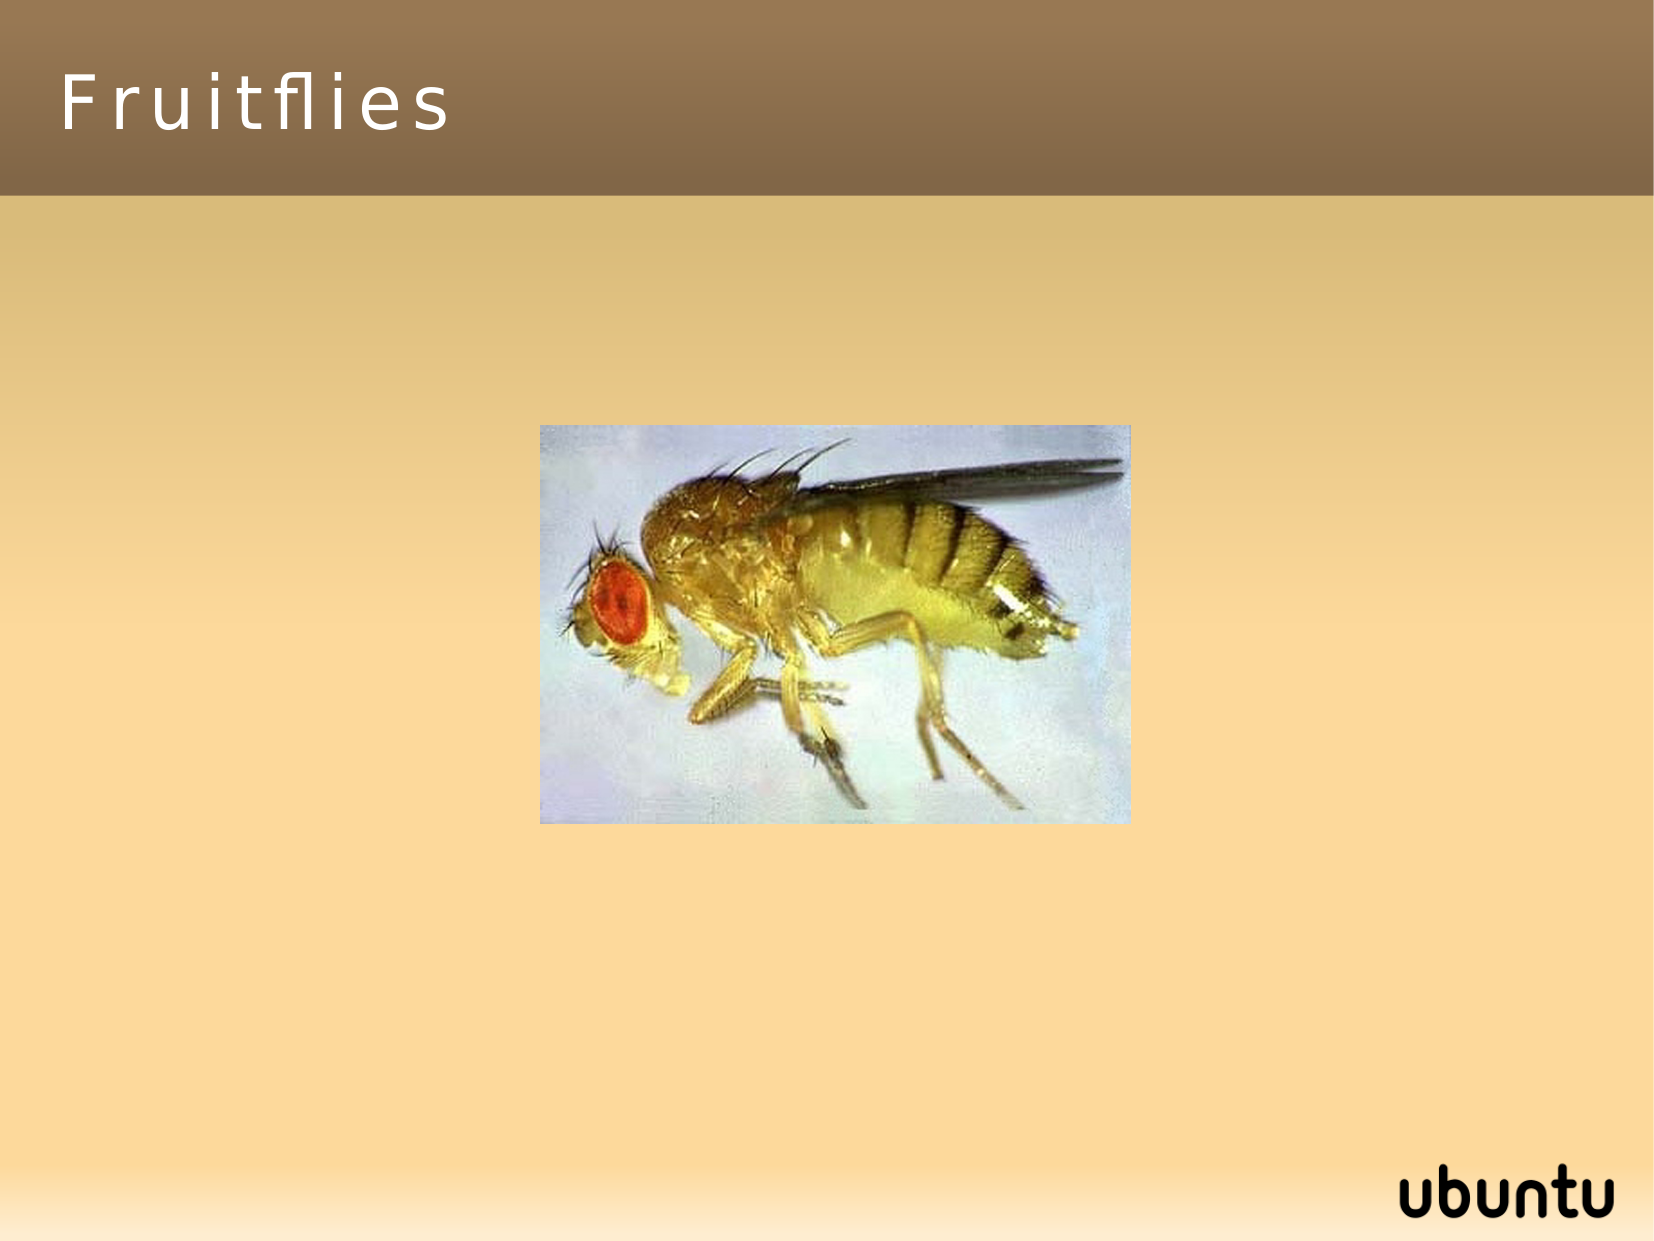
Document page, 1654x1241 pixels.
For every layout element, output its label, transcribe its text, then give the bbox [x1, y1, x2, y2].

picture [0, 0, 1654, 1241]
title Fruitflies [59, 36, 1595, 171]
